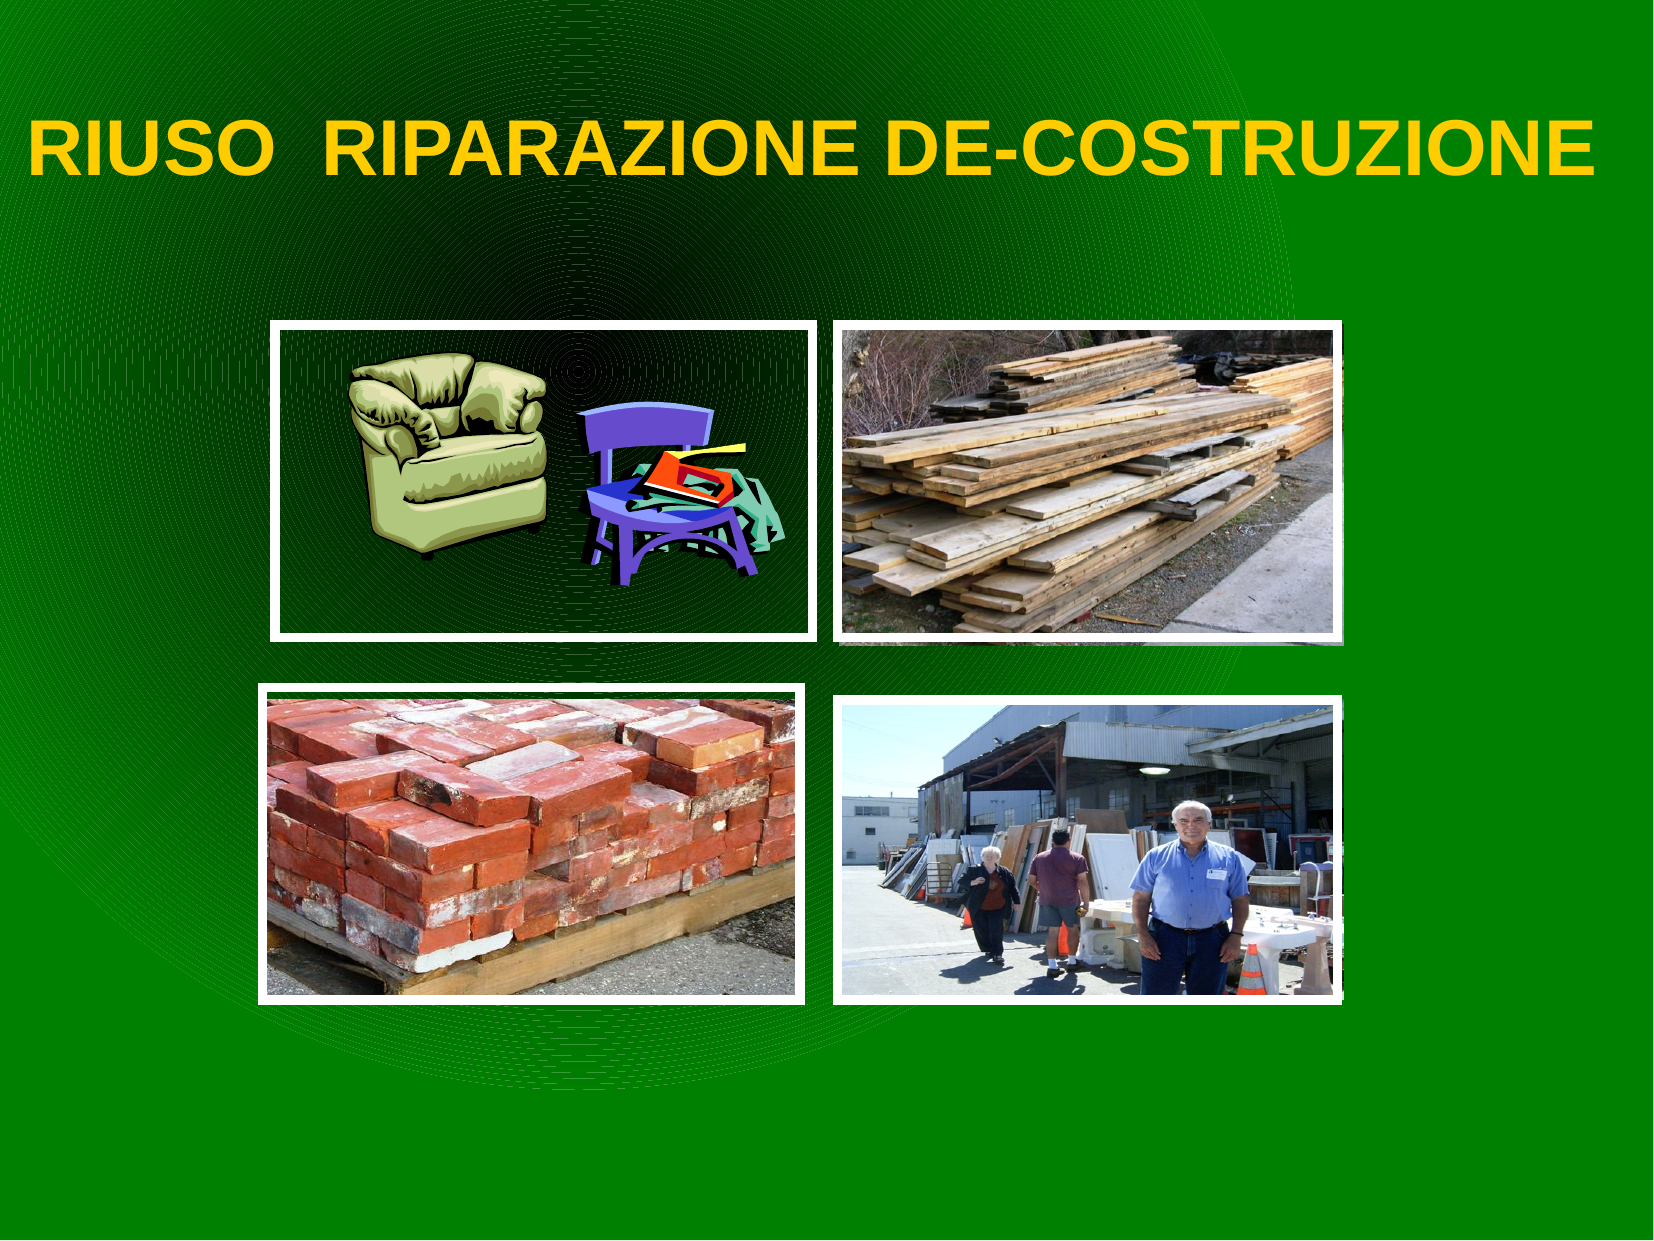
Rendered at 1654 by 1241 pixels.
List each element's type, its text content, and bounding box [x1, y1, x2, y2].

picture [842, 705, 1333, 995]
picture [267, 699, 795, 995]
picture [842, 330, 1333, 633]
title RIUSO RIPARAZIONE DE-COSTRUZIONE [0, 30, 1625, 266]
picture [575, 400, 788, 588]
picture [839, 324, 1344, 646]
picture [347, 350, 550, 563]
